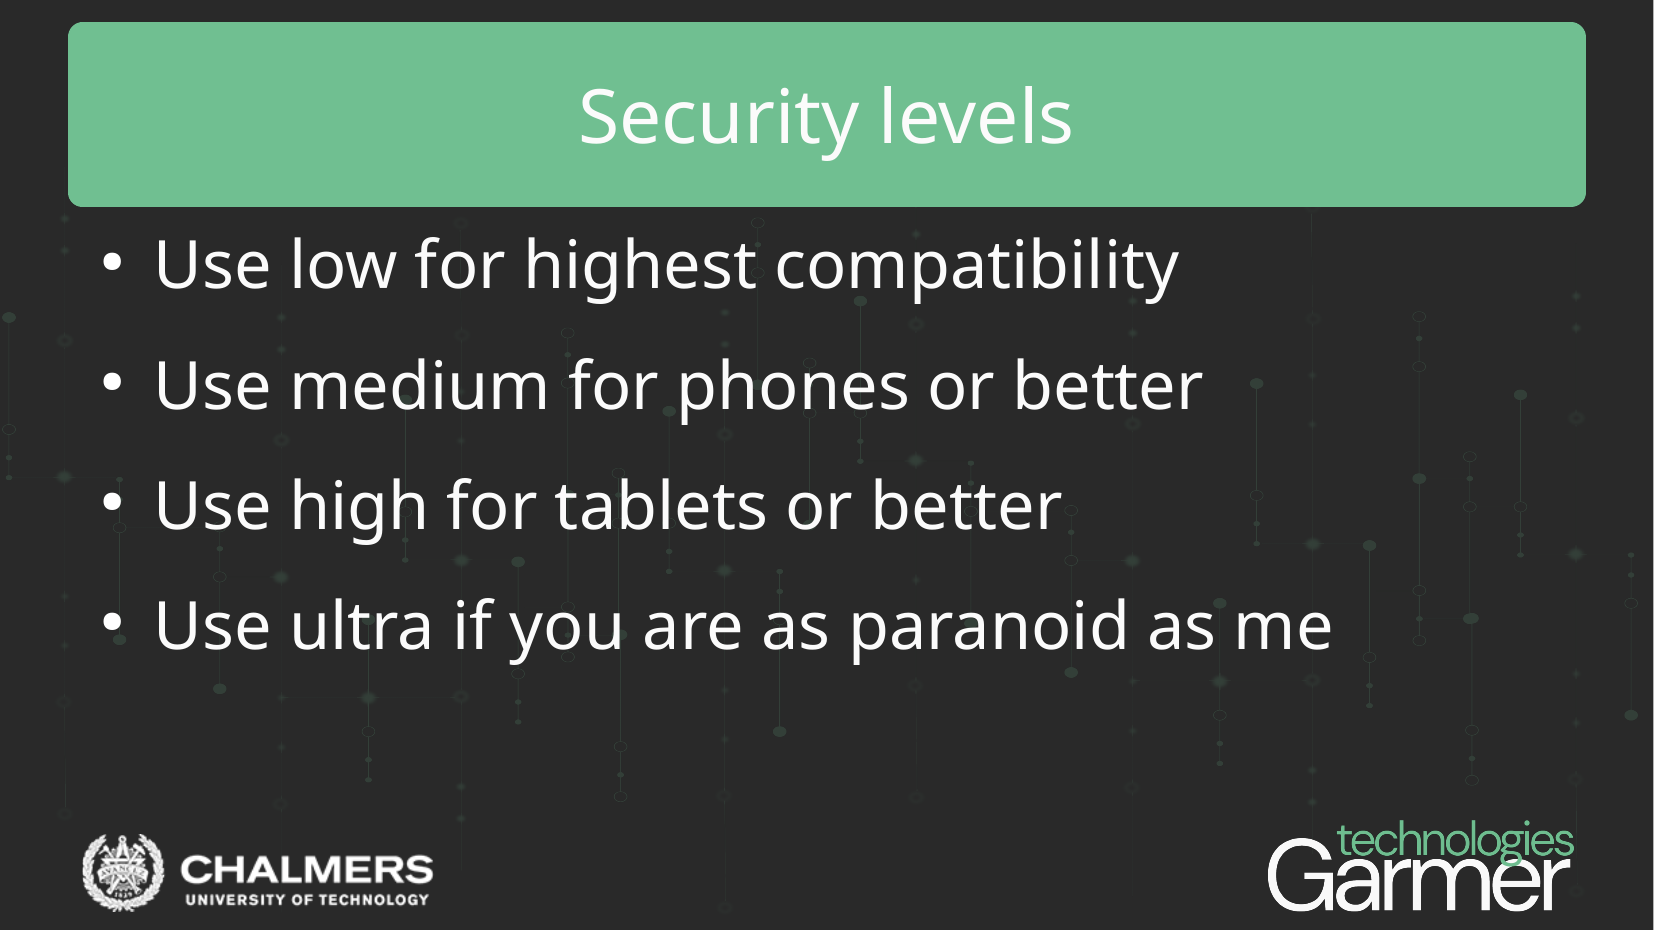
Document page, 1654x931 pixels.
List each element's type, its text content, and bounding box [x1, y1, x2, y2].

title Security levels [82, 37, 1571, 193]
list Use low for highest compatibility Use medium for phones or better Use high for tablets or better Use ultra if you are as paranoid as me [82, 217, 1571, 758]
picture [1246, 807, 1607, 912]
picture [82, 834, 443, 912]
